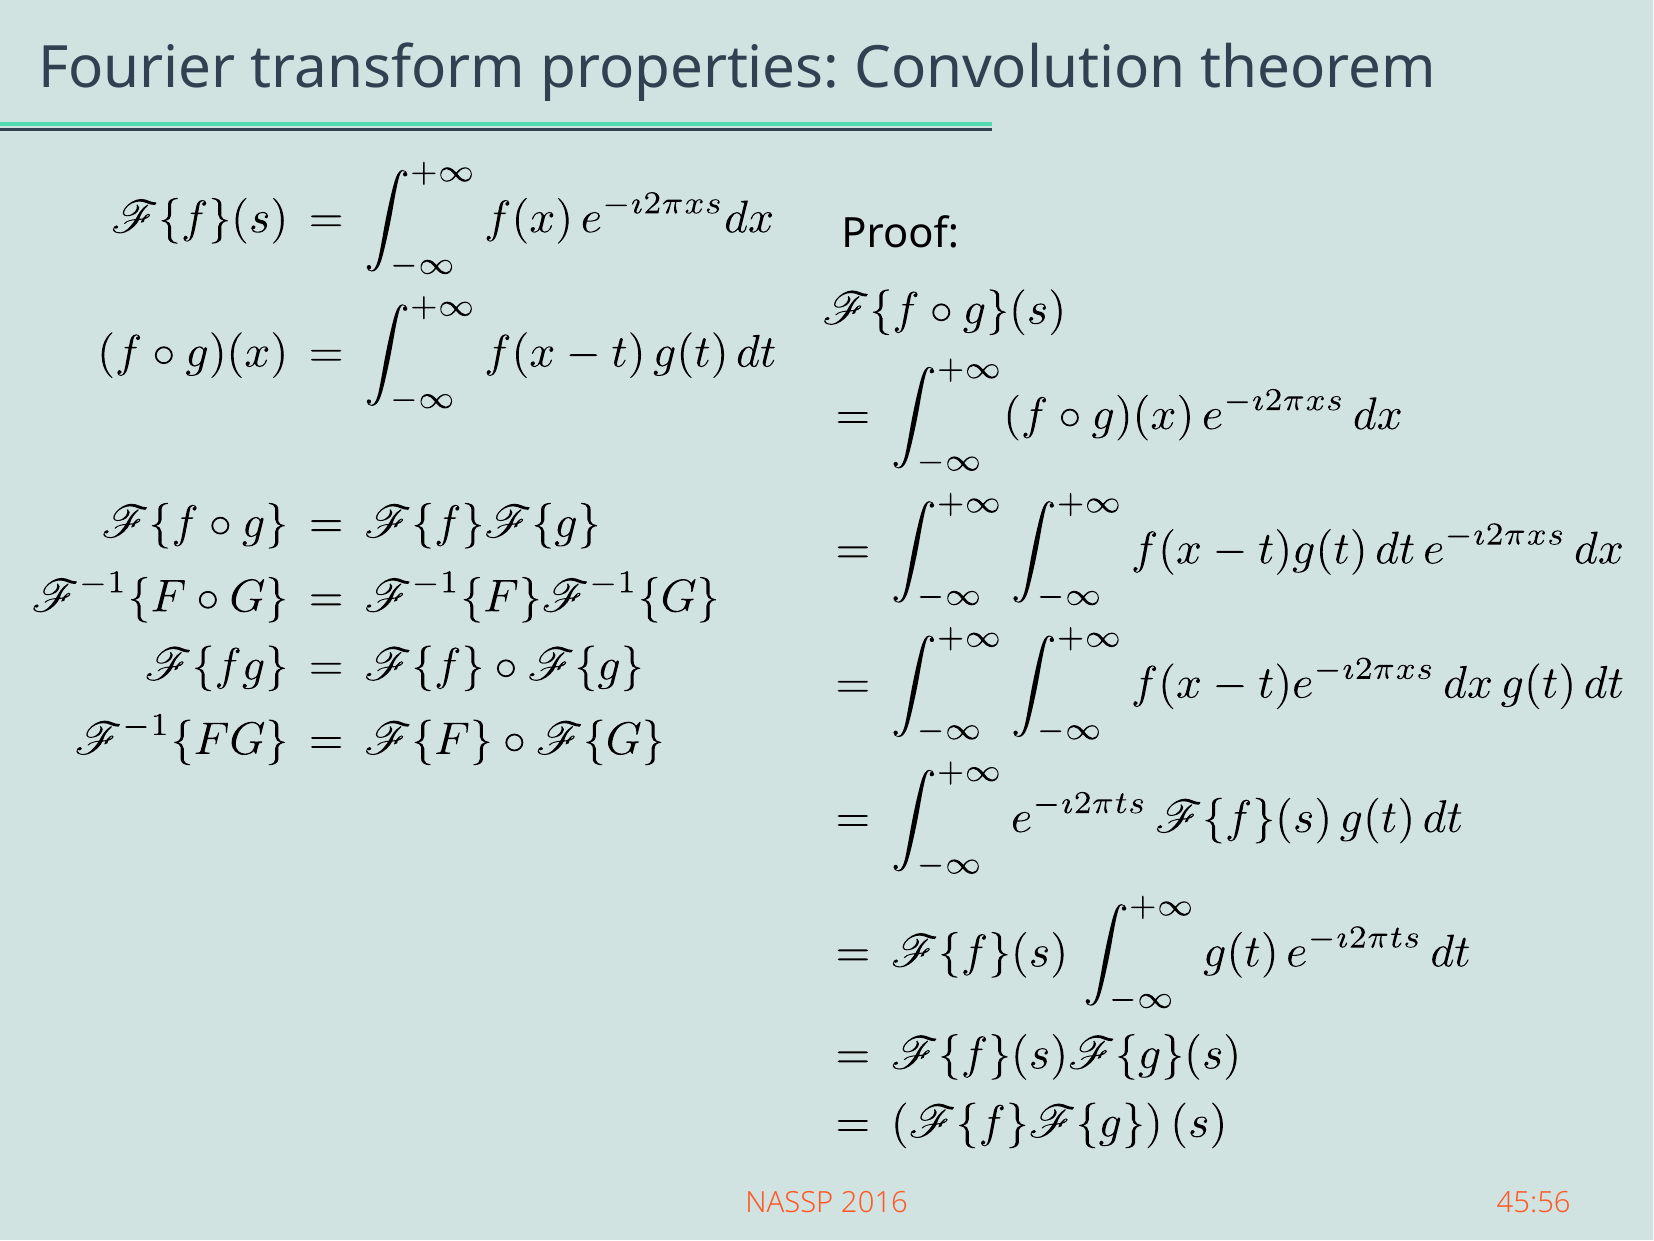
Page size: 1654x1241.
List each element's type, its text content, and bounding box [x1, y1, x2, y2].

text_box [30, 147, 1637, 1170]
text_box Proof: [826, 194, 984, 261]
text_box Fourier transform properties: Convolution theorem [23, 17, 1613, 103]
